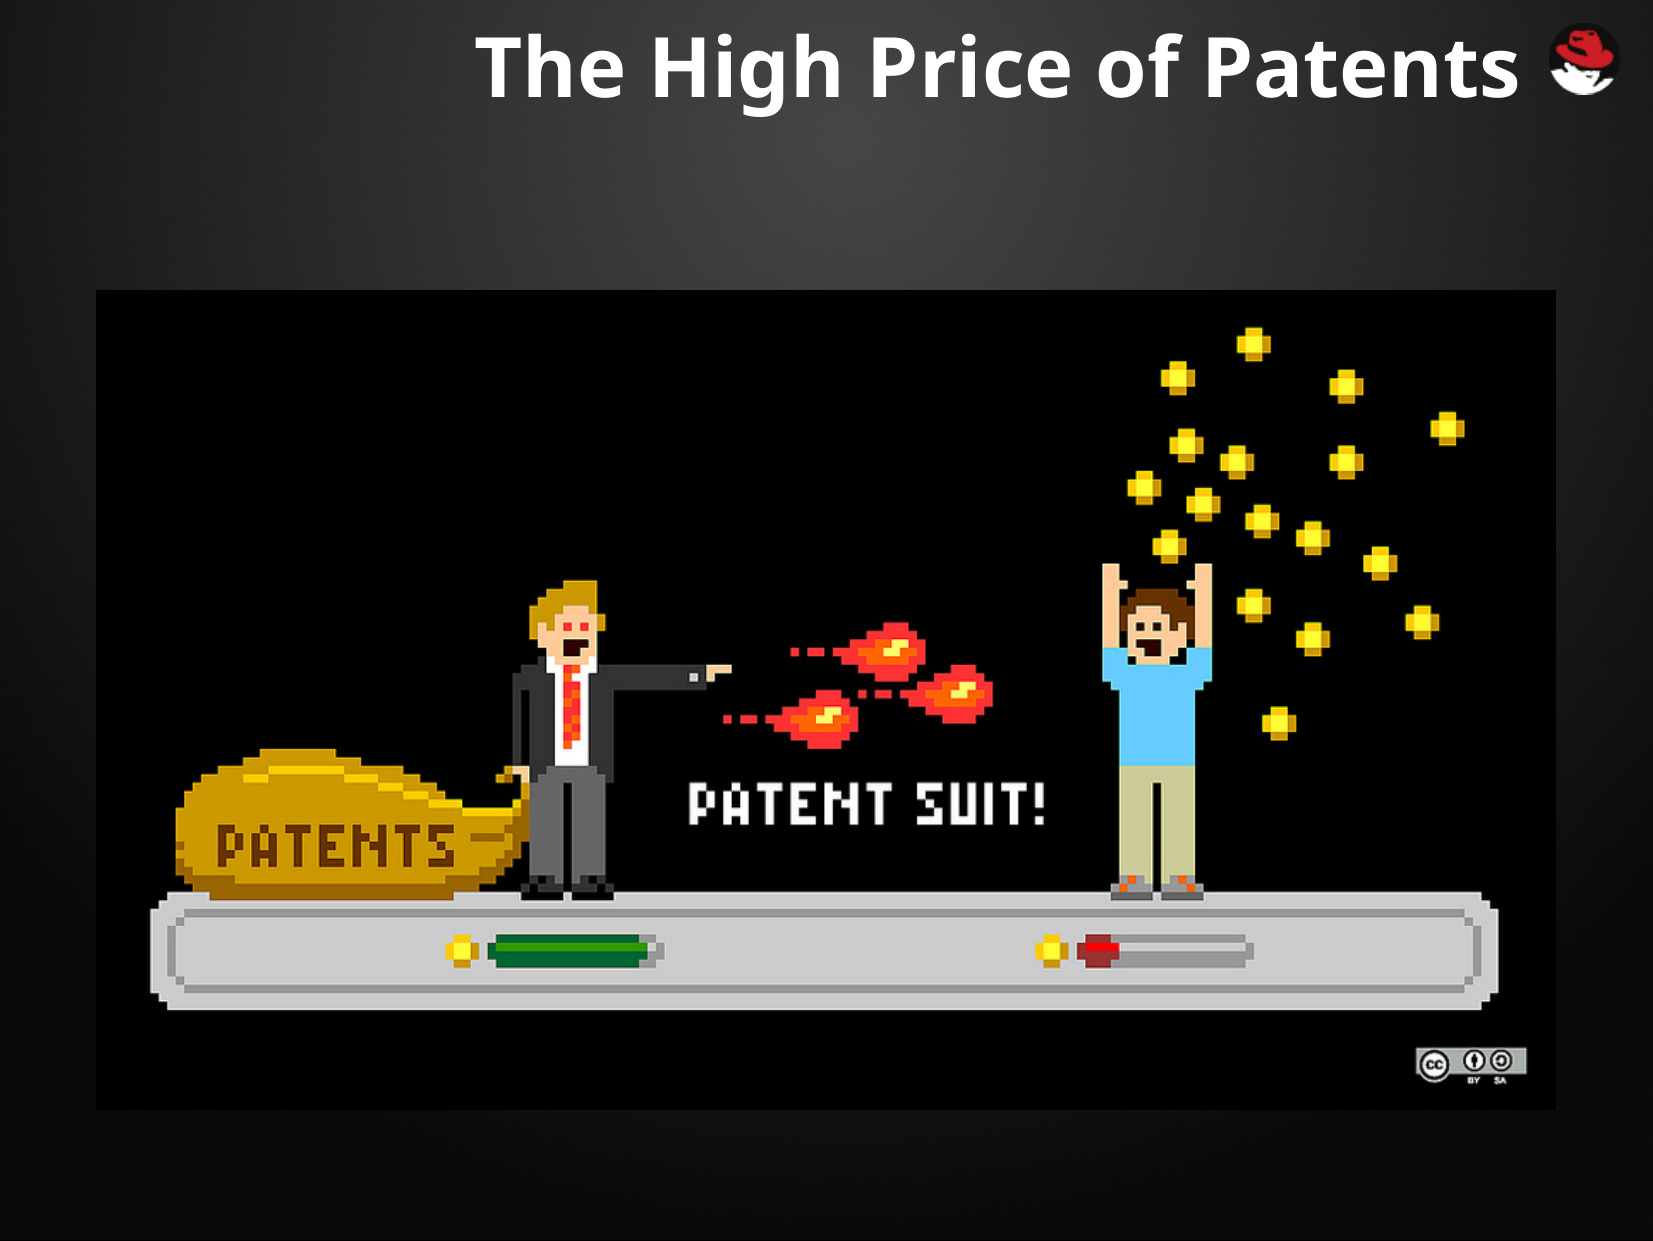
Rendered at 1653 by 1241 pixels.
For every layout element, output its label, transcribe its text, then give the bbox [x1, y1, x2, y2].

picture [0, 0, 1653, 1240]
title The High Price of Patents [87, 10, 1523, 111]
